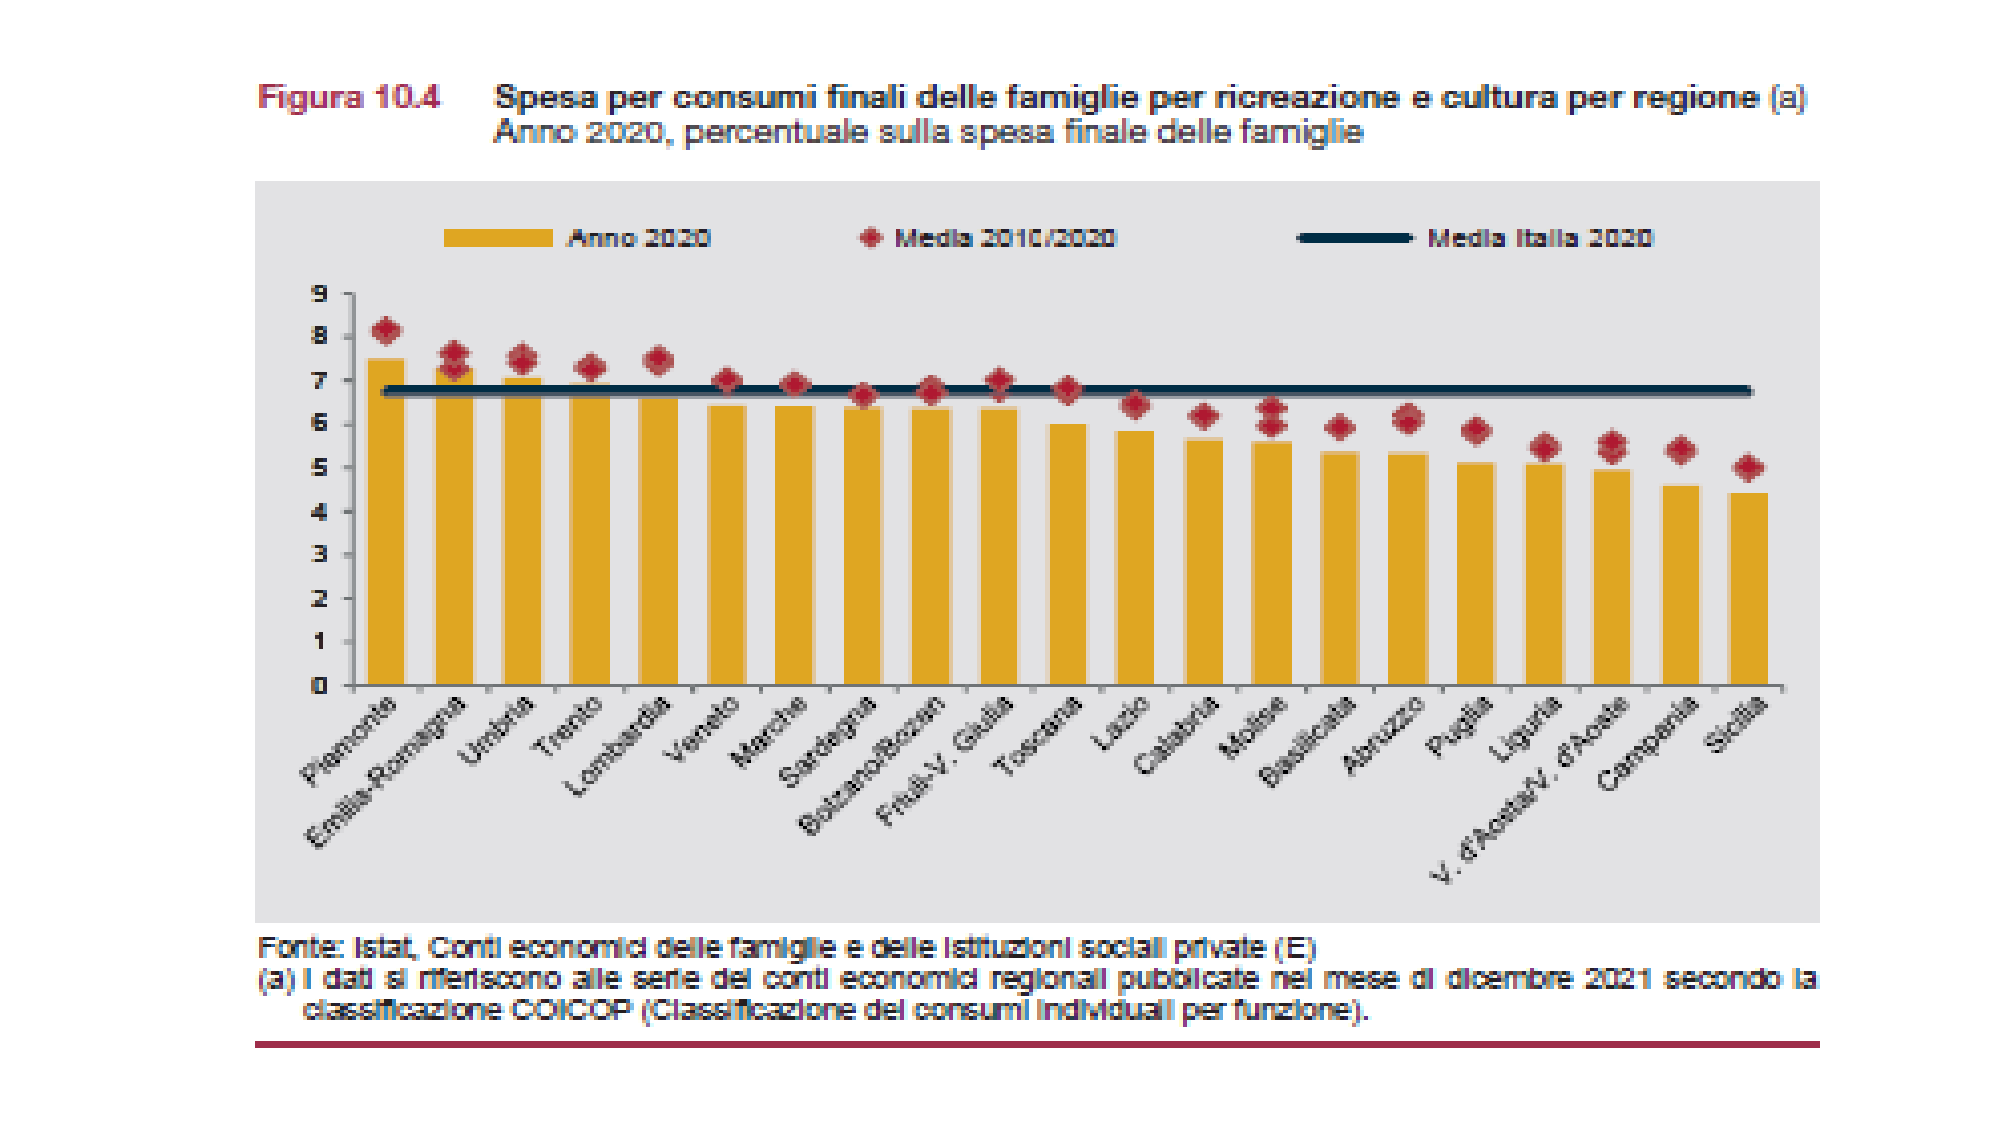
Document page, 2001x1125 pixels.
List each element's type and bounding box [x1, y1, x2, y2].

picture [219, 60, 1877, 1069]
